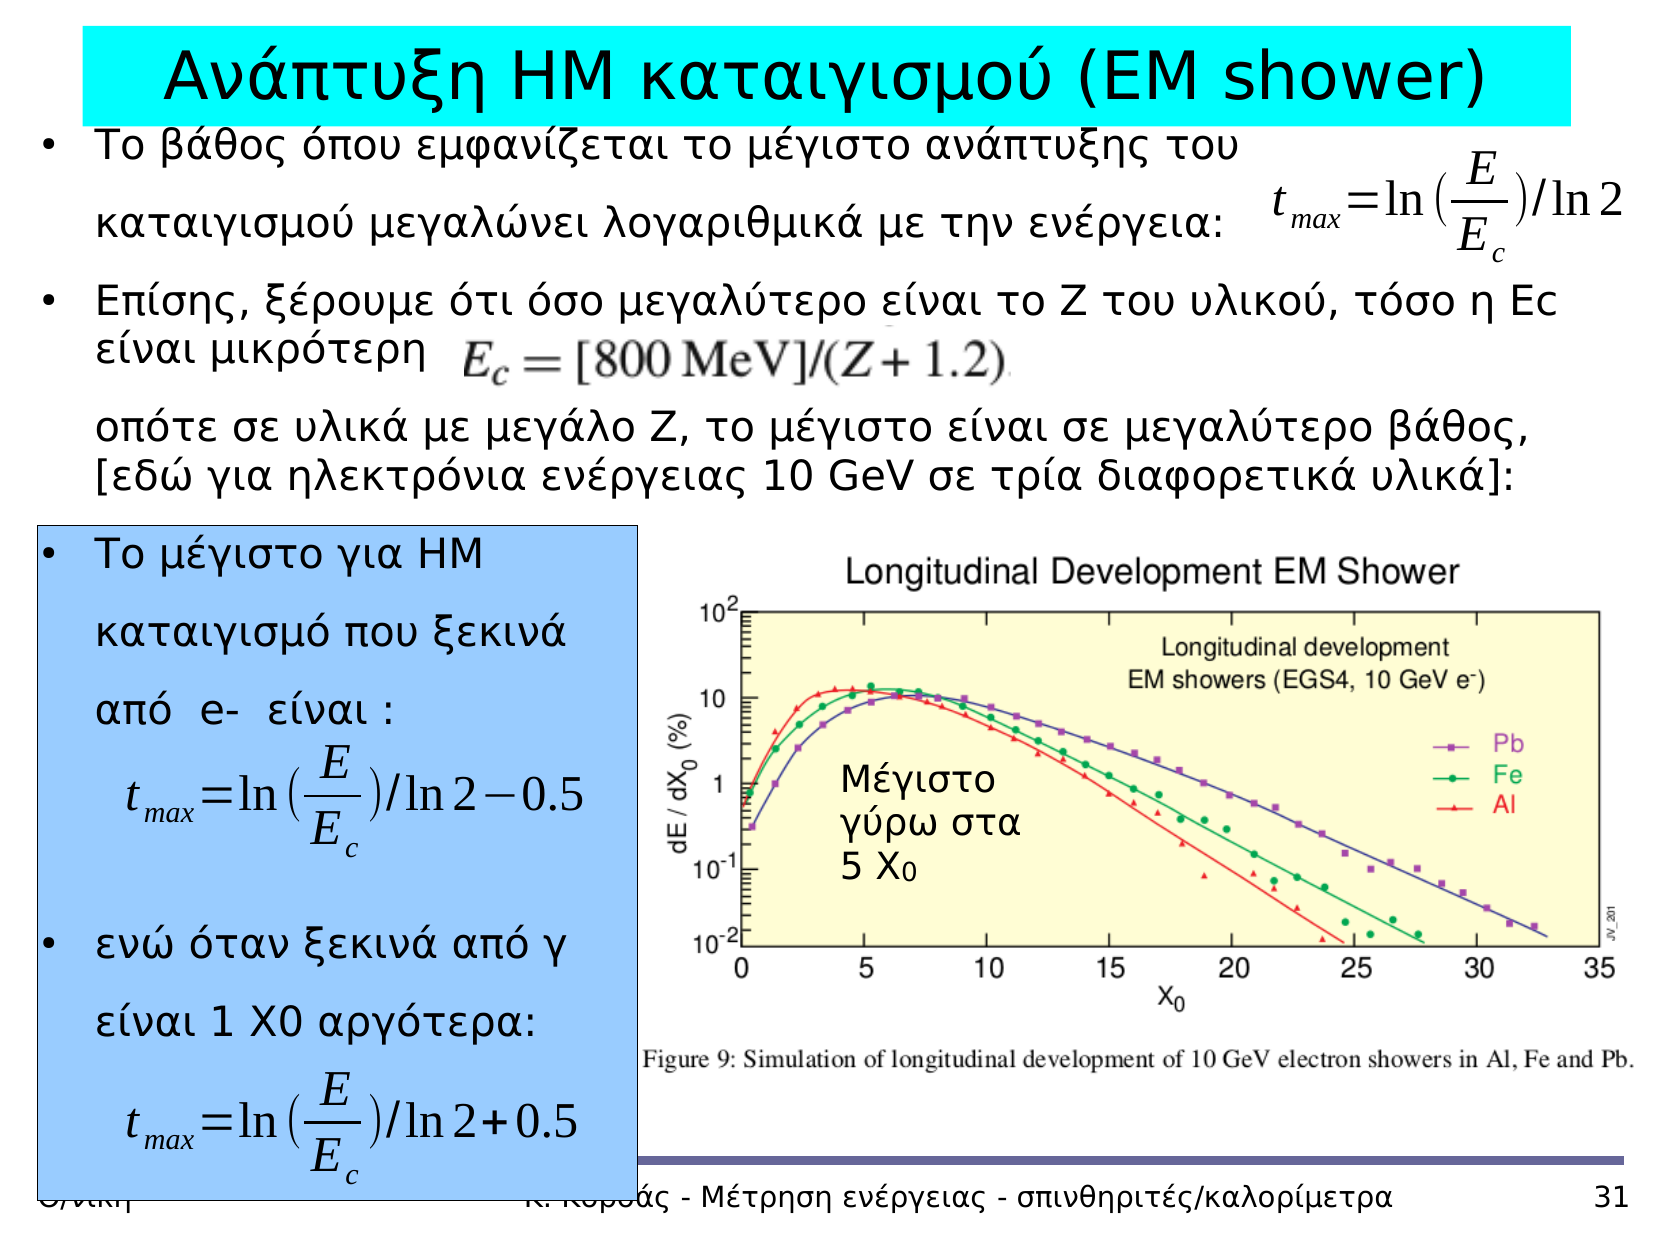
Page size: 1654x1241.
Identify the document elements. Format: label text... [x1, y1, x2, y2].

chart [1259, 140, 1637, 269]
picture [640, 532, 1634, 1085]
picture [464, 325, 1011, 393]
chart [112, 735, 598, 863]
text_box Μέγιστο γύρω στα 5 X0 [825, 750, 1037, 906]
title Ανάπτυξη HM καταιγισμού (ΕΜ shower) [82, 25, 1571, 120]
list Το βάθος όπου εμφανίζεται το μέγιστο ανάπτυξης του καταιγισμού μεγαλώνει λογαριθμικά με την ενέργεια: Επίσης, ξέρουμε ότι όσο μεγαλύτερο είναι το Ζ του υλικού, τόσο η Ec είναι μικρότερη οπότε σε υλικά με μεγάλο Ζ, το μέγιστο είναι σε μεγαλύτερο βάθος, [εδώ για ηλεκτρόνια ενέργειας 10 GeV σε τρία διαφορετικά υλικά]: Το μέγιστο για ΗΜ καταιγισμό που ξεκινά από e- είναι : ενώ όταν ξεκινά από γ είναι 1 Χ0 αργότερα: [23, 120, 1595, 1241]
chart [112, 1061, 591, 1190]
